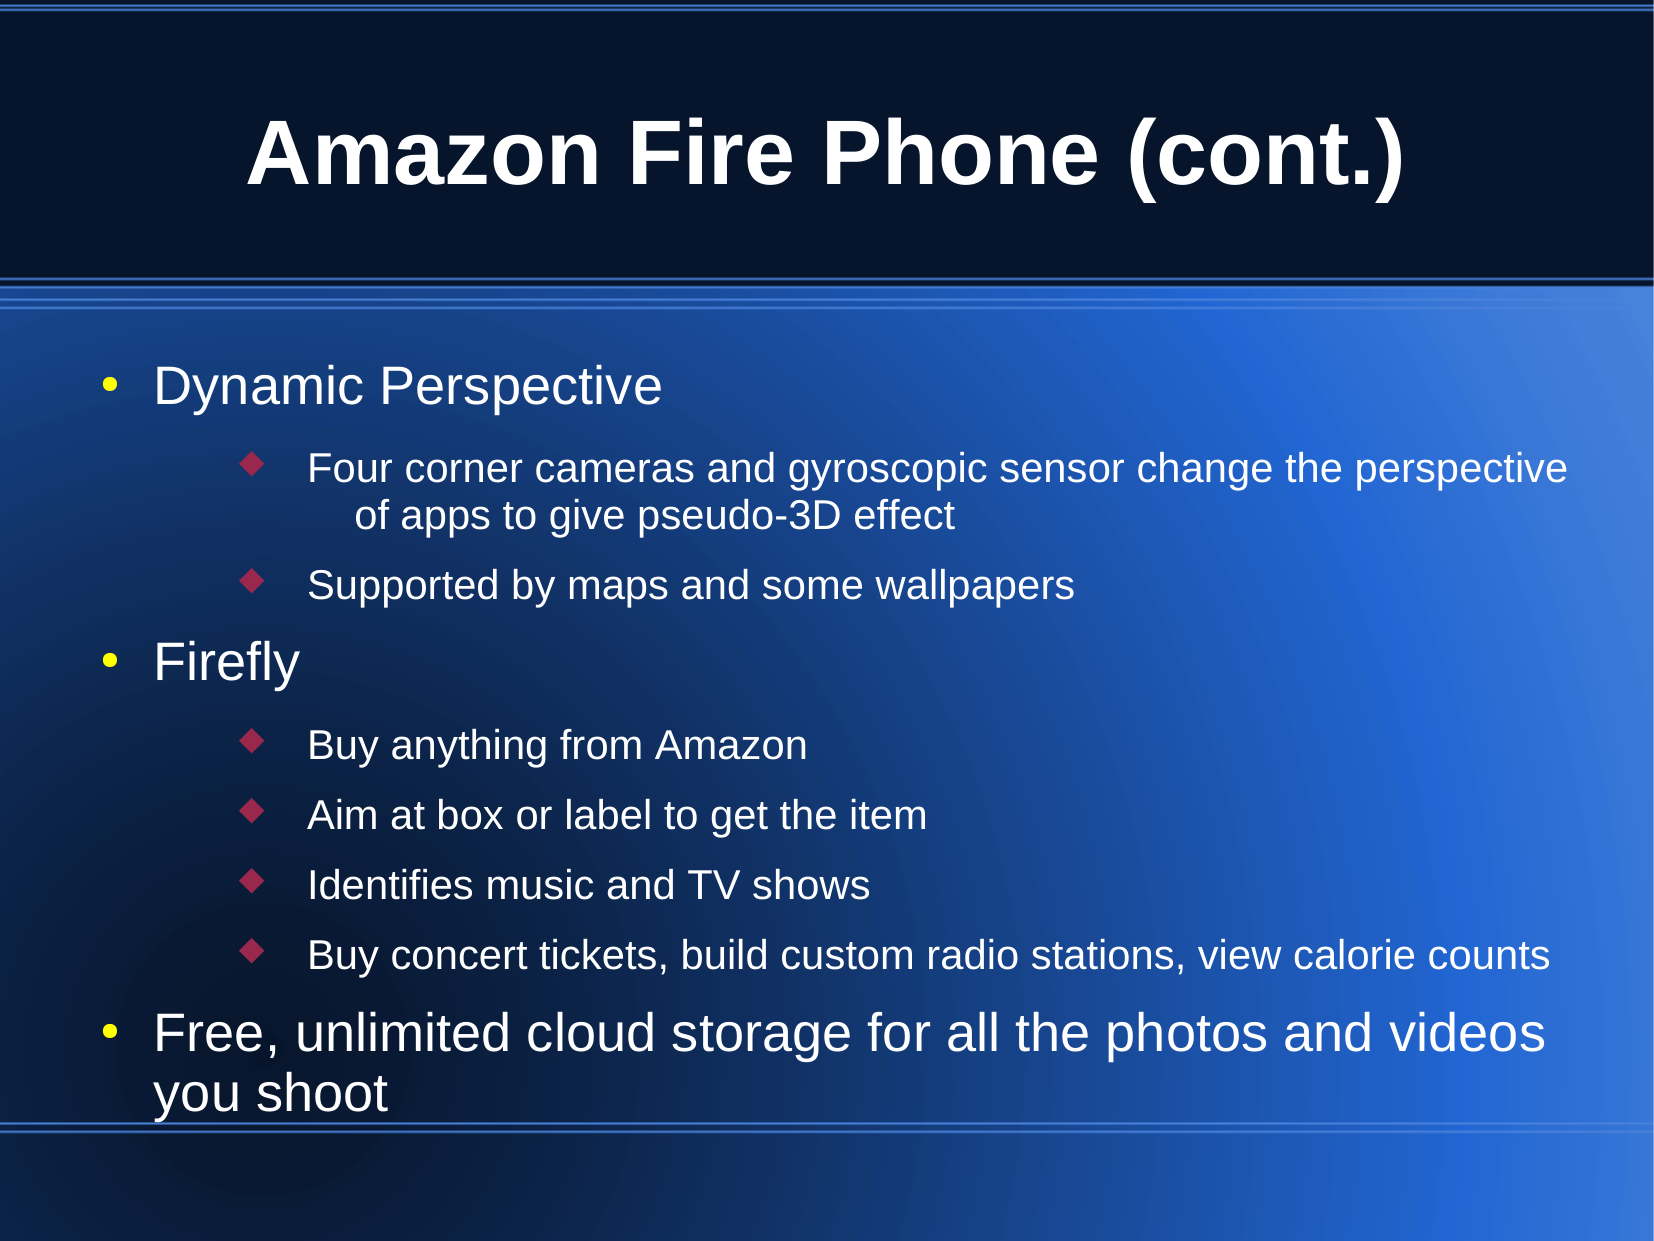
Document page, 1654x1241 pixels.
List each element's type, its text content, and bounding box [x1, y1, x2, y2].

title Amazon Fire Phone (cont.) [82, 49, 1571, 257]
list Dynamic Perspective Four corner cameras and gyroscopic sensor change the perspective of apps to give pseudo-3D effect Supported by maps and some wallpapers Firefly Buy anything from Amazon Aim at box or label to get the item Identifies music and TV shows Buy concert tickets, build custom radio stations, view calorie counts Free, unlimited cloud storage for all the photos and videos you shoot [82, 355, 1571, 1126]
picture [0, 0, 1654, 1241]
